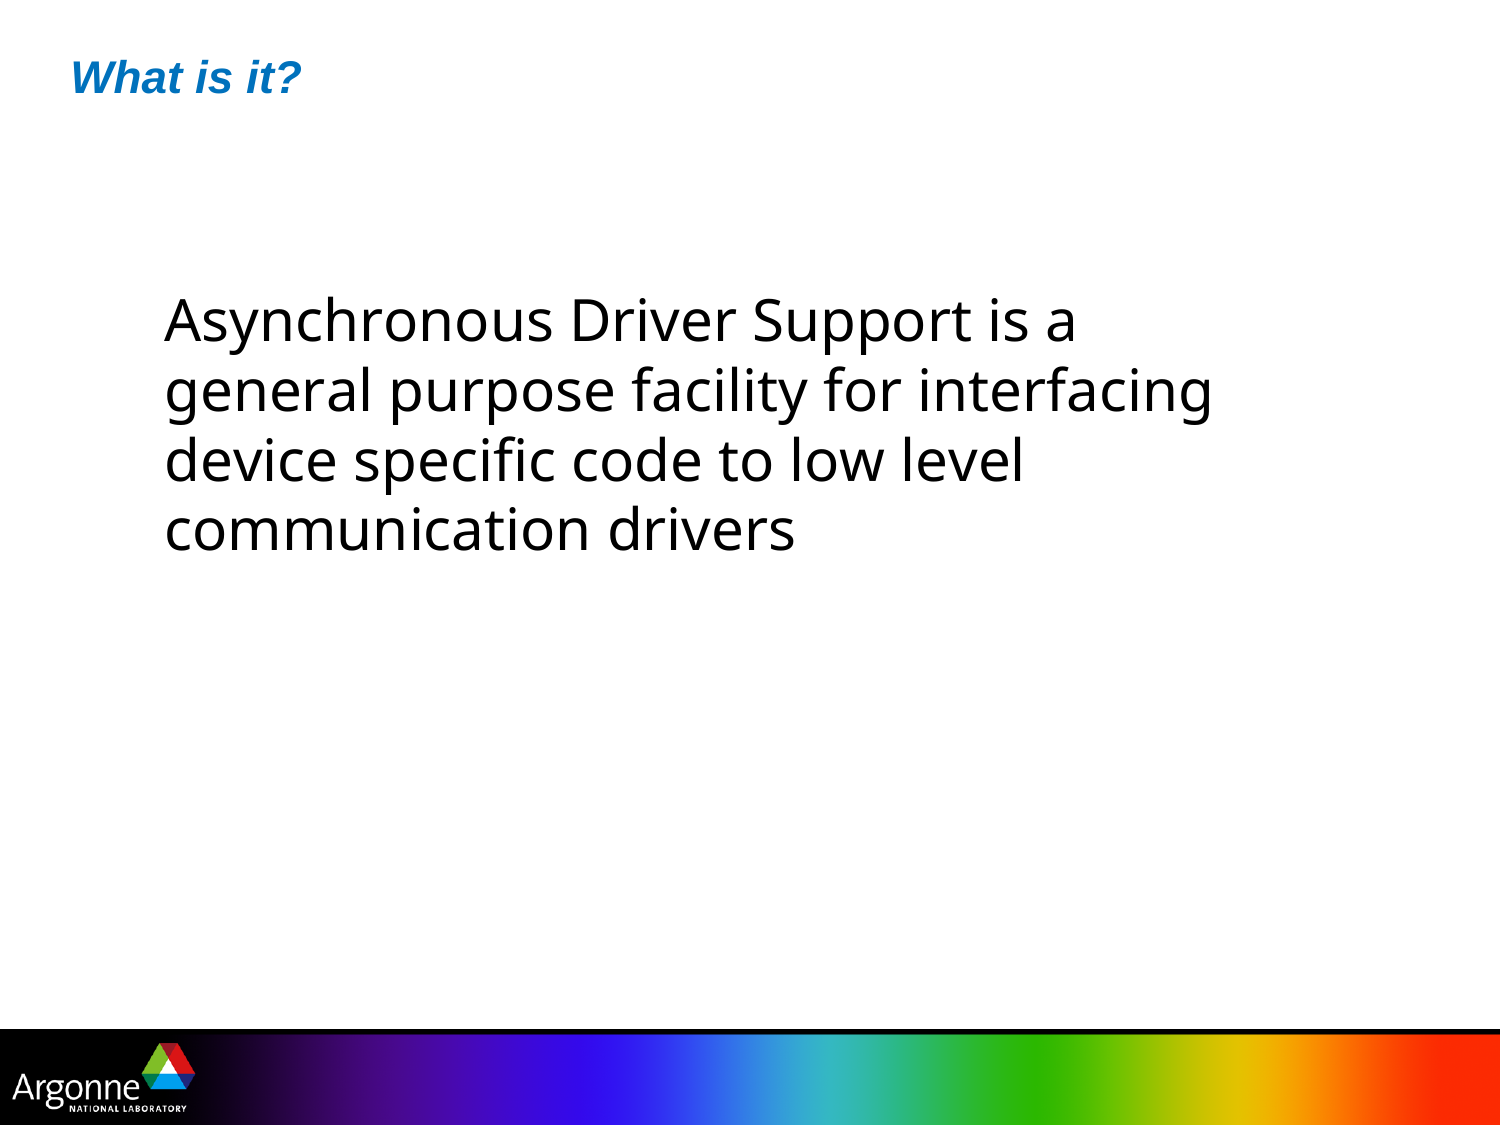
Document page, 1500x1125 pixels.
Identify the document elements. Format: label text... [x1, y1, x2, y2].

title What is it? [55, 54, 1361, 112]
picture [0, 1029, 1500, 1125]
text_box Asynchronous Driver Support is a general purpose facility for interfacing device specific code to low level communication drivers [150, 274, 1248, 571]
